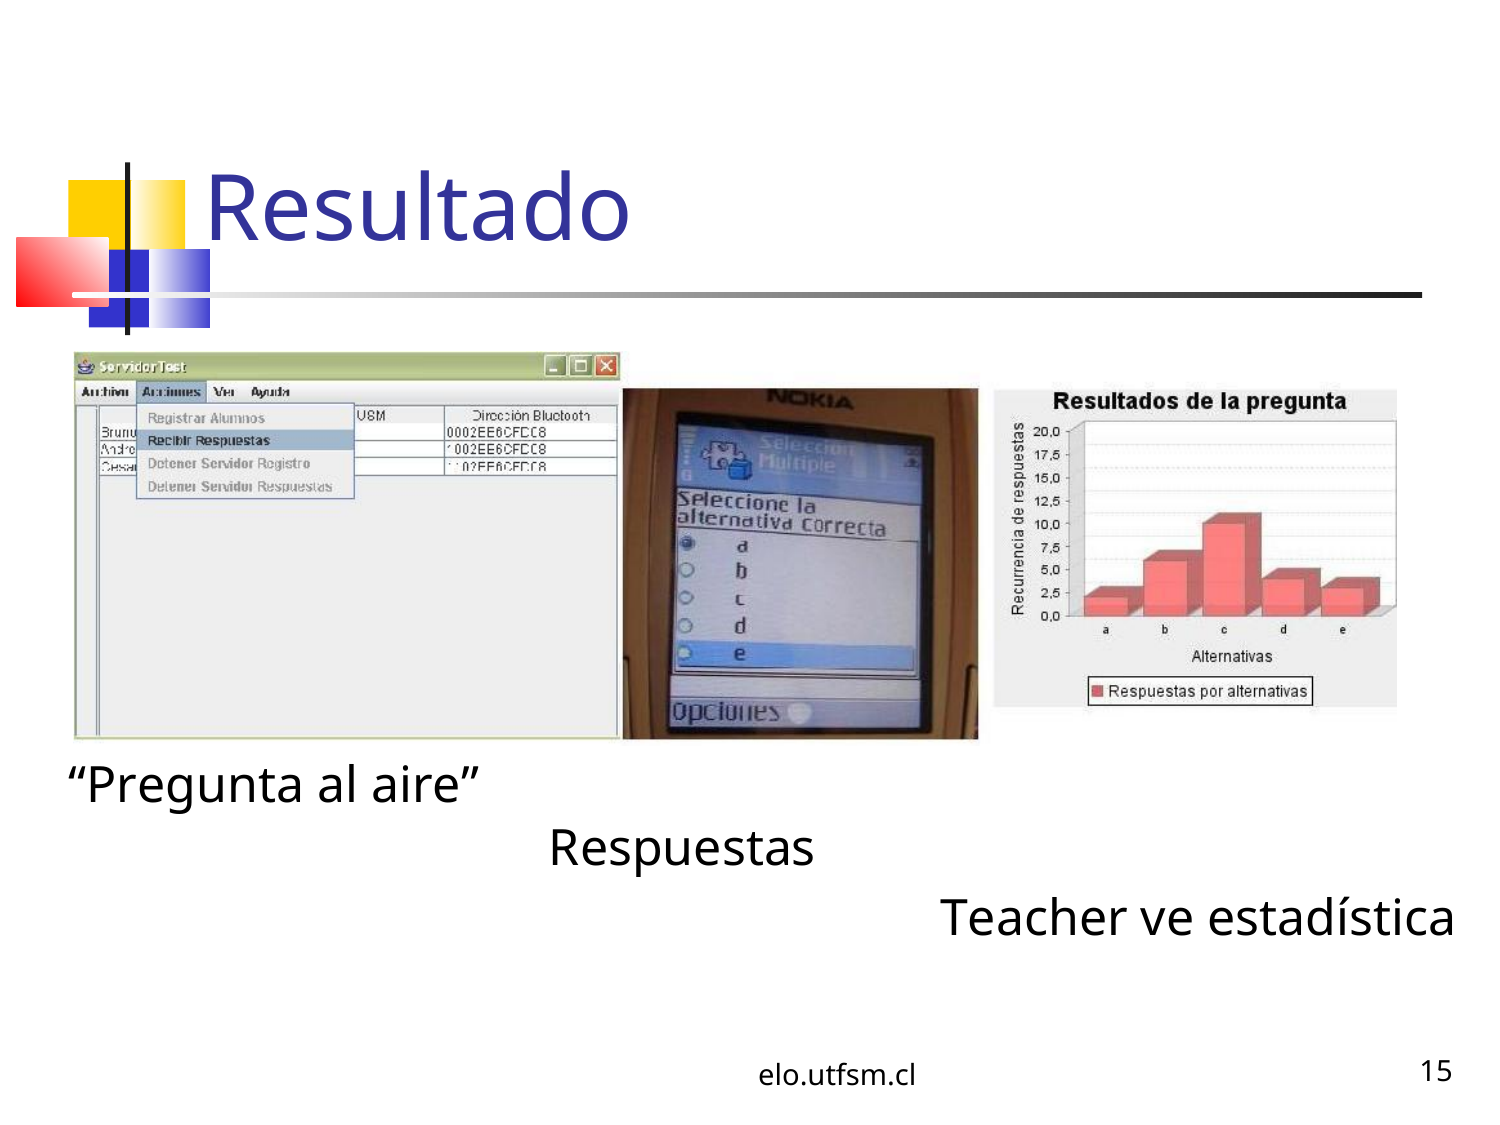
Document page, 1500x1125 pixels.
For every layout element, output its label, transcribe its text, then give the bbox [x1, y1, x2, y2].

title Resultado [188, 35, 1269, 276]
text_box “Pregunta al aire” [53, 744, 495, 820]
text_box Teacher ve estadística [925, 877, 1472, 953]
text_box elo.utfsm.cl [599, 1024, 1075, 1100]
text_box <number> [1155, 1024, 1468, 1100]
picture [73, 351, 1397, 746]
text_box Respuestas [534, 807, 832, 883]
